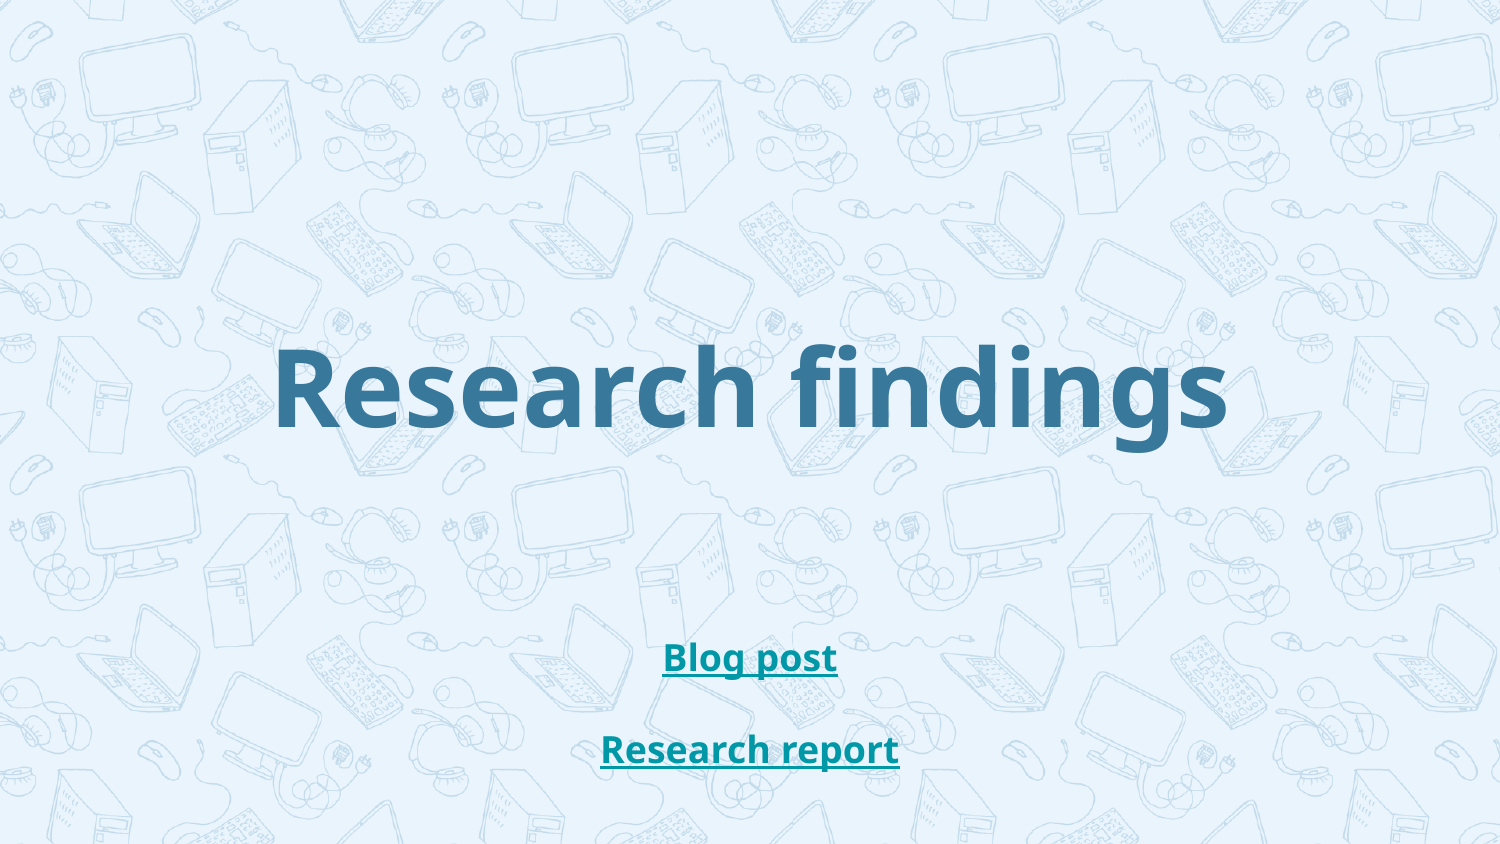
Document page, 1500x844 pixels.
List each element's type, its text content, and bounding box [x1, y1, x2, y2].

title Research findings [51, 315, 1449, 454]
picture [0, 0, 1500, 844]
subtitle Blog post Research report [51, 611, 1449, 784]
